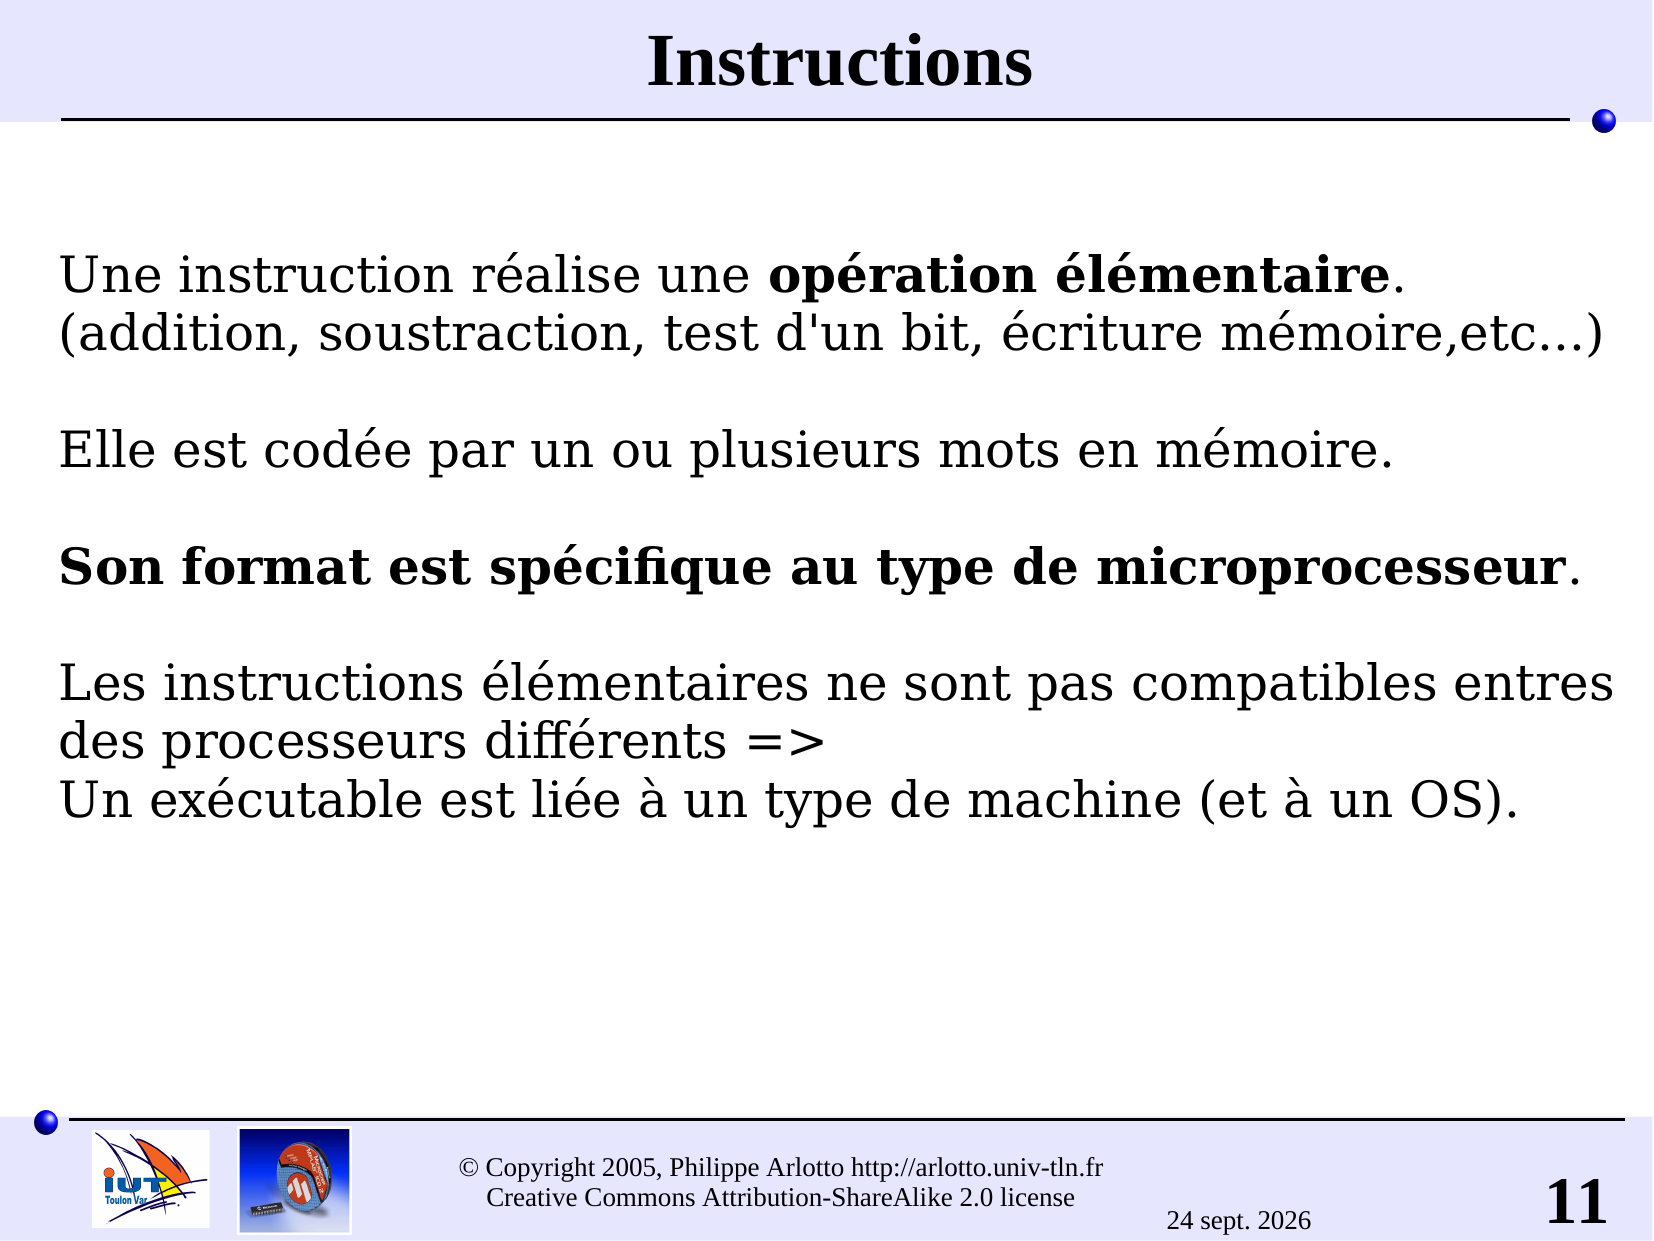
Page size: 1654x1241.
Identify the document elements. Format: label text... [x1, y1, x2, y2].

text_box Une instruction réalise une opération élémentaire. (addition, soustraction, test d'un bit, écriture mémoire,etc...) Elle est codée par un ou plusieurs mots en mémoire. Son format est spécifique au type de microprocesseur. Les instructions élémentaires ne sont pas compatibles entres des processeurs différents => Un exécutable est liée à un type de machine (et à un OS). [59, 245, 1616, 946]
title Instructions [95, 11, 1585, 110]
picture [237, 1126, 352, 1235]
